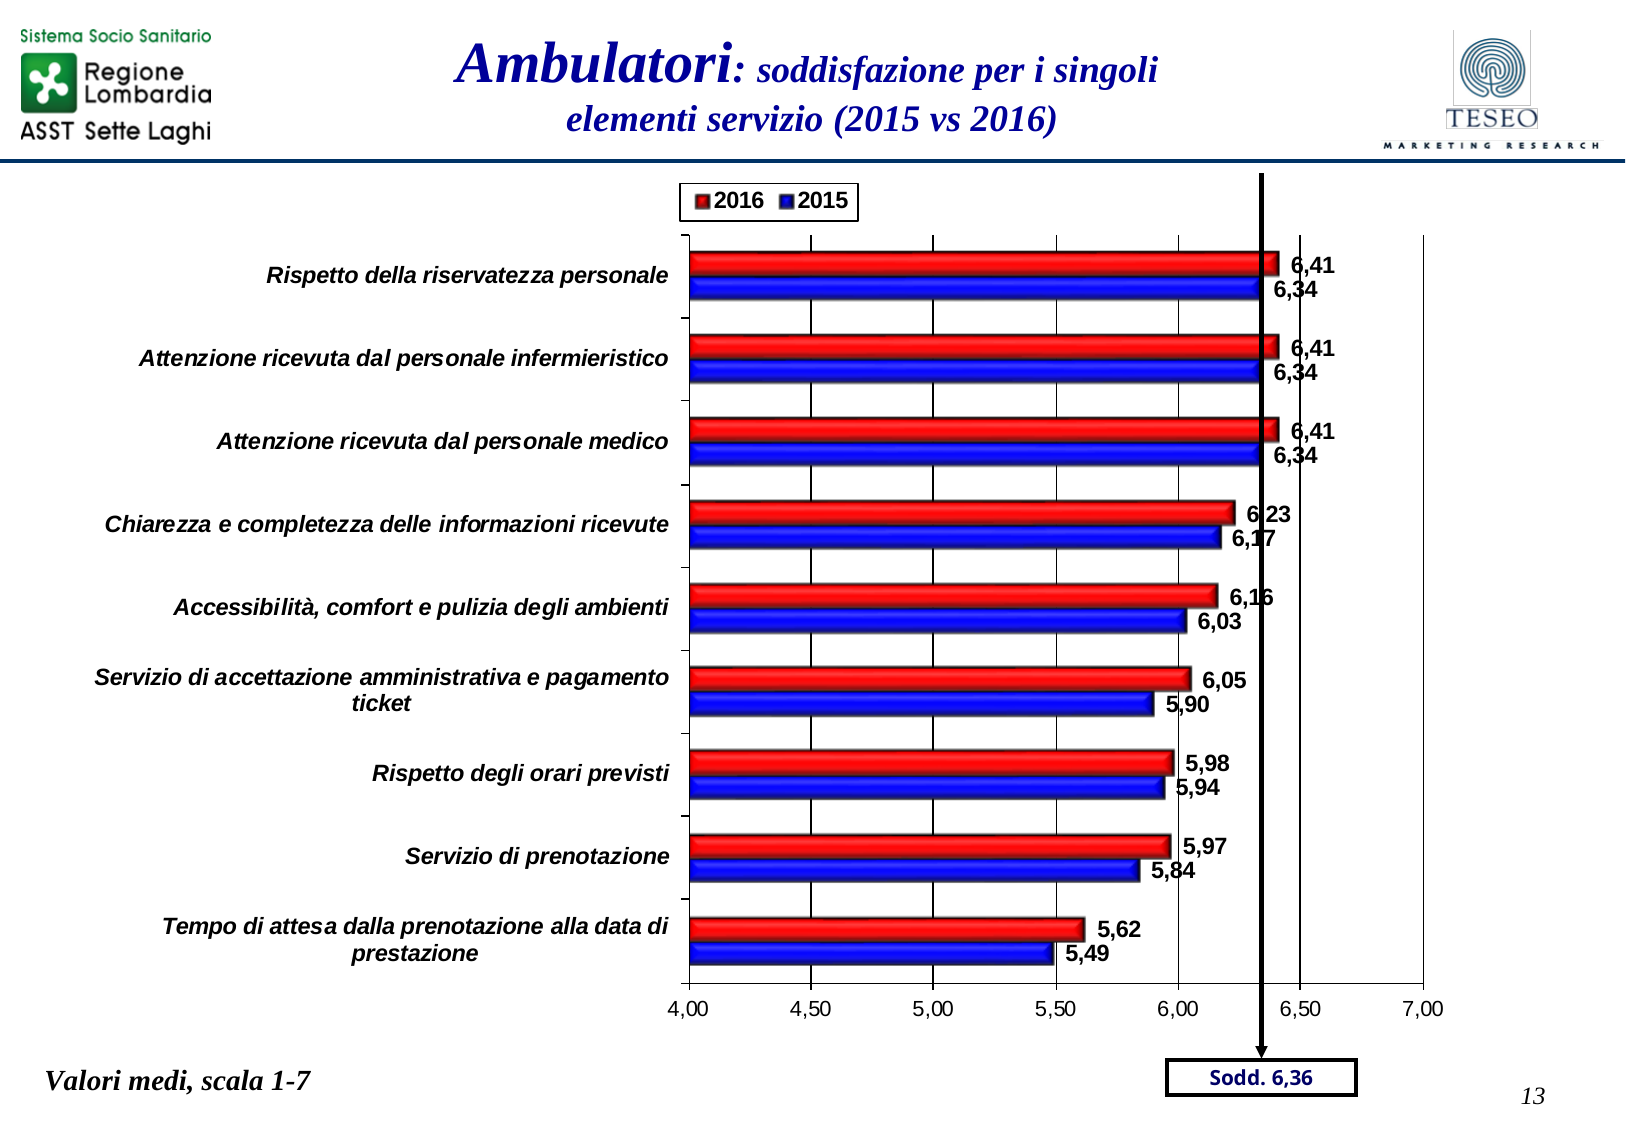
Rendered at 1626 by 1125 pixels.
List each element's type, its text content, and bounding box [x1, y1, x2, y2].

picture [68, 170, 1469, 1060]
text_box Ambulatori: soddisfazione per i singoli elementi servizio (2015 vs 2016) [268, 18, 1356, 144]
picture [21, 26, 211, 148]
text_box Sodd. 6,36 [1166, 1059, 1356, 1096]
picture [1381, 30, 1604, 149]
text_box Valori medi, scala 1-7 [29, 1053, 326, 1104]
